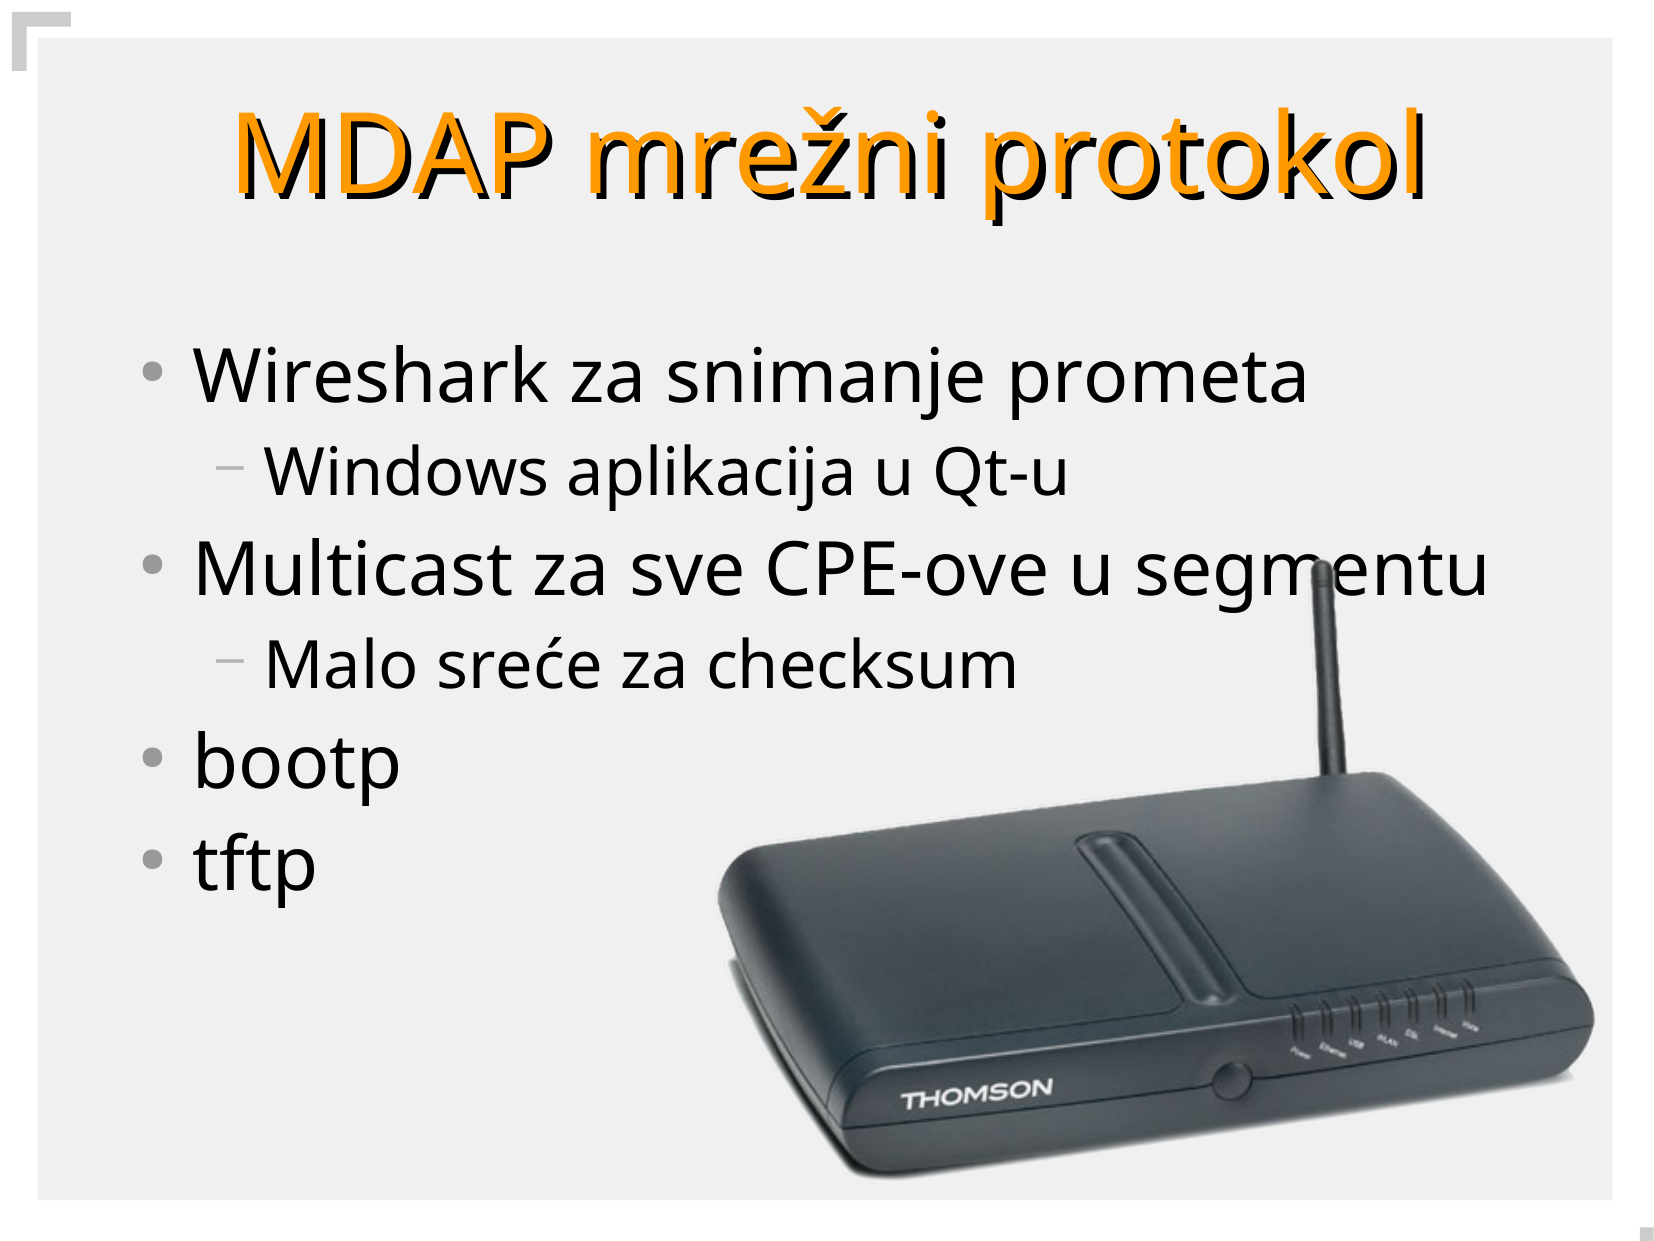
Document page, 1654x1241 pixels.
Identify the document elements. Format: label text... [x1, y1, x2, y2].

picture [714, 556, 1601, 1187]
title MDAP mrežni protokol [121, 46, 1534, 254]
list Wireshark za snimanje prometa Windows aplikacija u Qt-u Multicast za sve CPE-ove u segmentu Malo sreće za checksum bootp tftp [121, 322, 1561, 1132]
